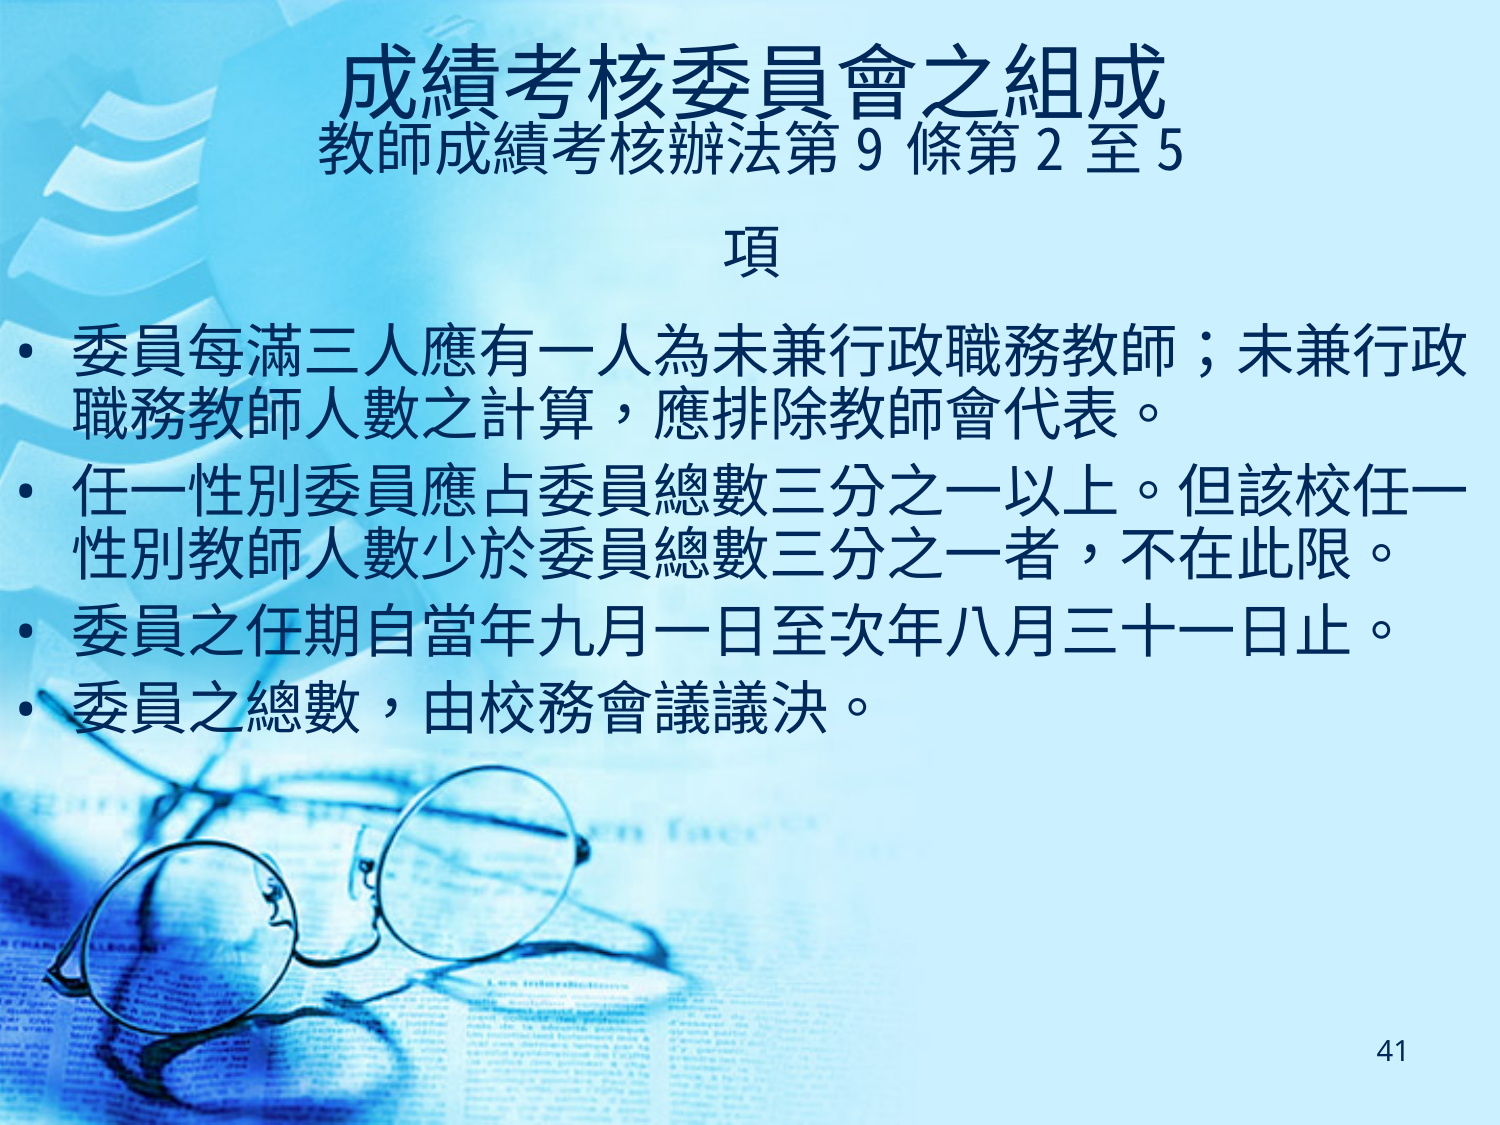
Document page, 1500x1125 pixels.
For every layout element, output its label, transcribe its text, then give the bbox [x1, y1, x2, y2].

title 成績考核委員會之組成 [265, 0, 1241, 161]
picture [0, 0, 1500, 314]
list 委員每滿三人應有一人為未兼行政職務教師；未兼行政職務教師人數之計算，應排除教師會代表。 任一性別委員應占委員總數三分之一以上。但該校任一性別教師人數少於委員總數三分之一者，不在此限。 委員之任期自當年九月一日至次年八月三十一日止。 委員之總數，由校務會議議決。 [0, 314, 1500, 957]
text_box 教師成績考核辦法第9條第2至5項 [301, 137, 1223, 268]
picture [0, 957, 1500, 1125]
